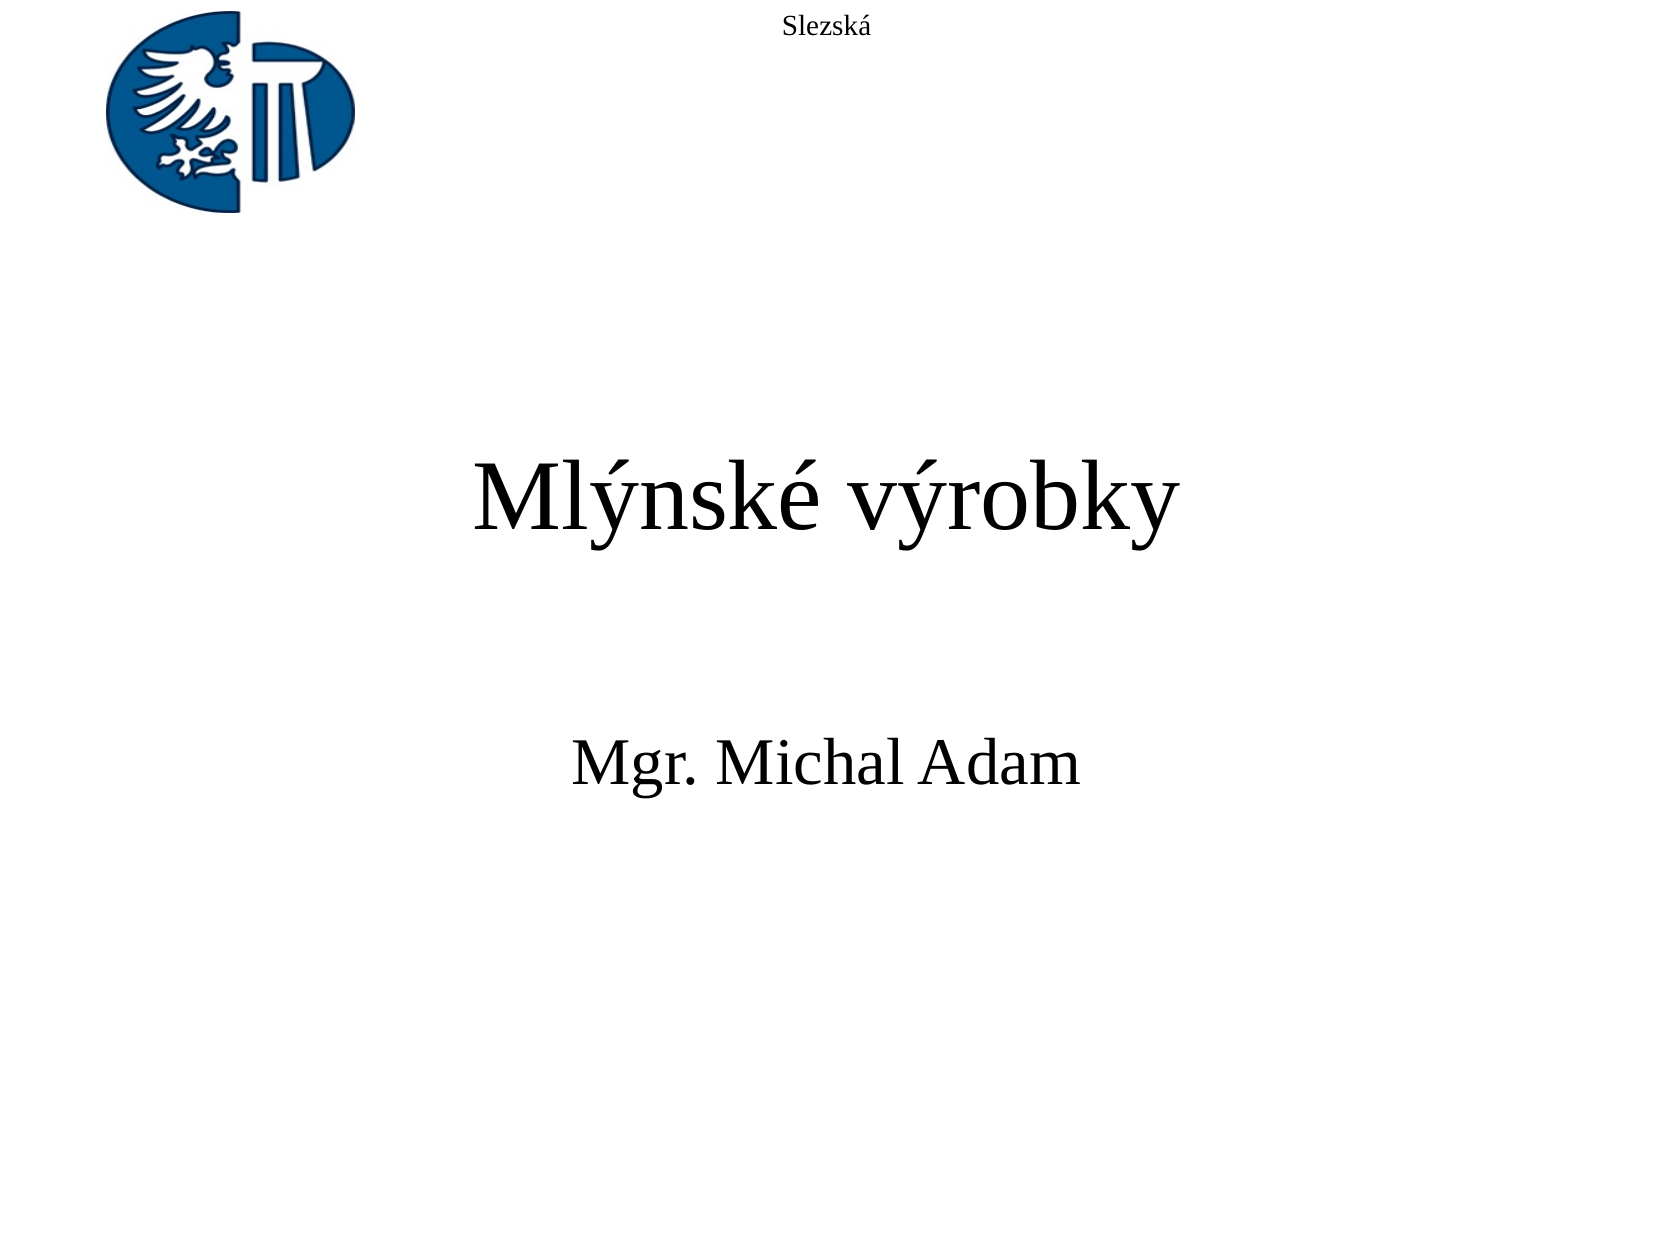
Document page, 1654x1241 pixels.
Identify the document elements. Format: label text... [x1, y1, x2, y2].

subtitle Mgr. Michal Adam [82, 673, 1571, 851]
picture [106, 11, 355, 213]
title Mlýnské výrobky [82, 330, 1571, 662]
